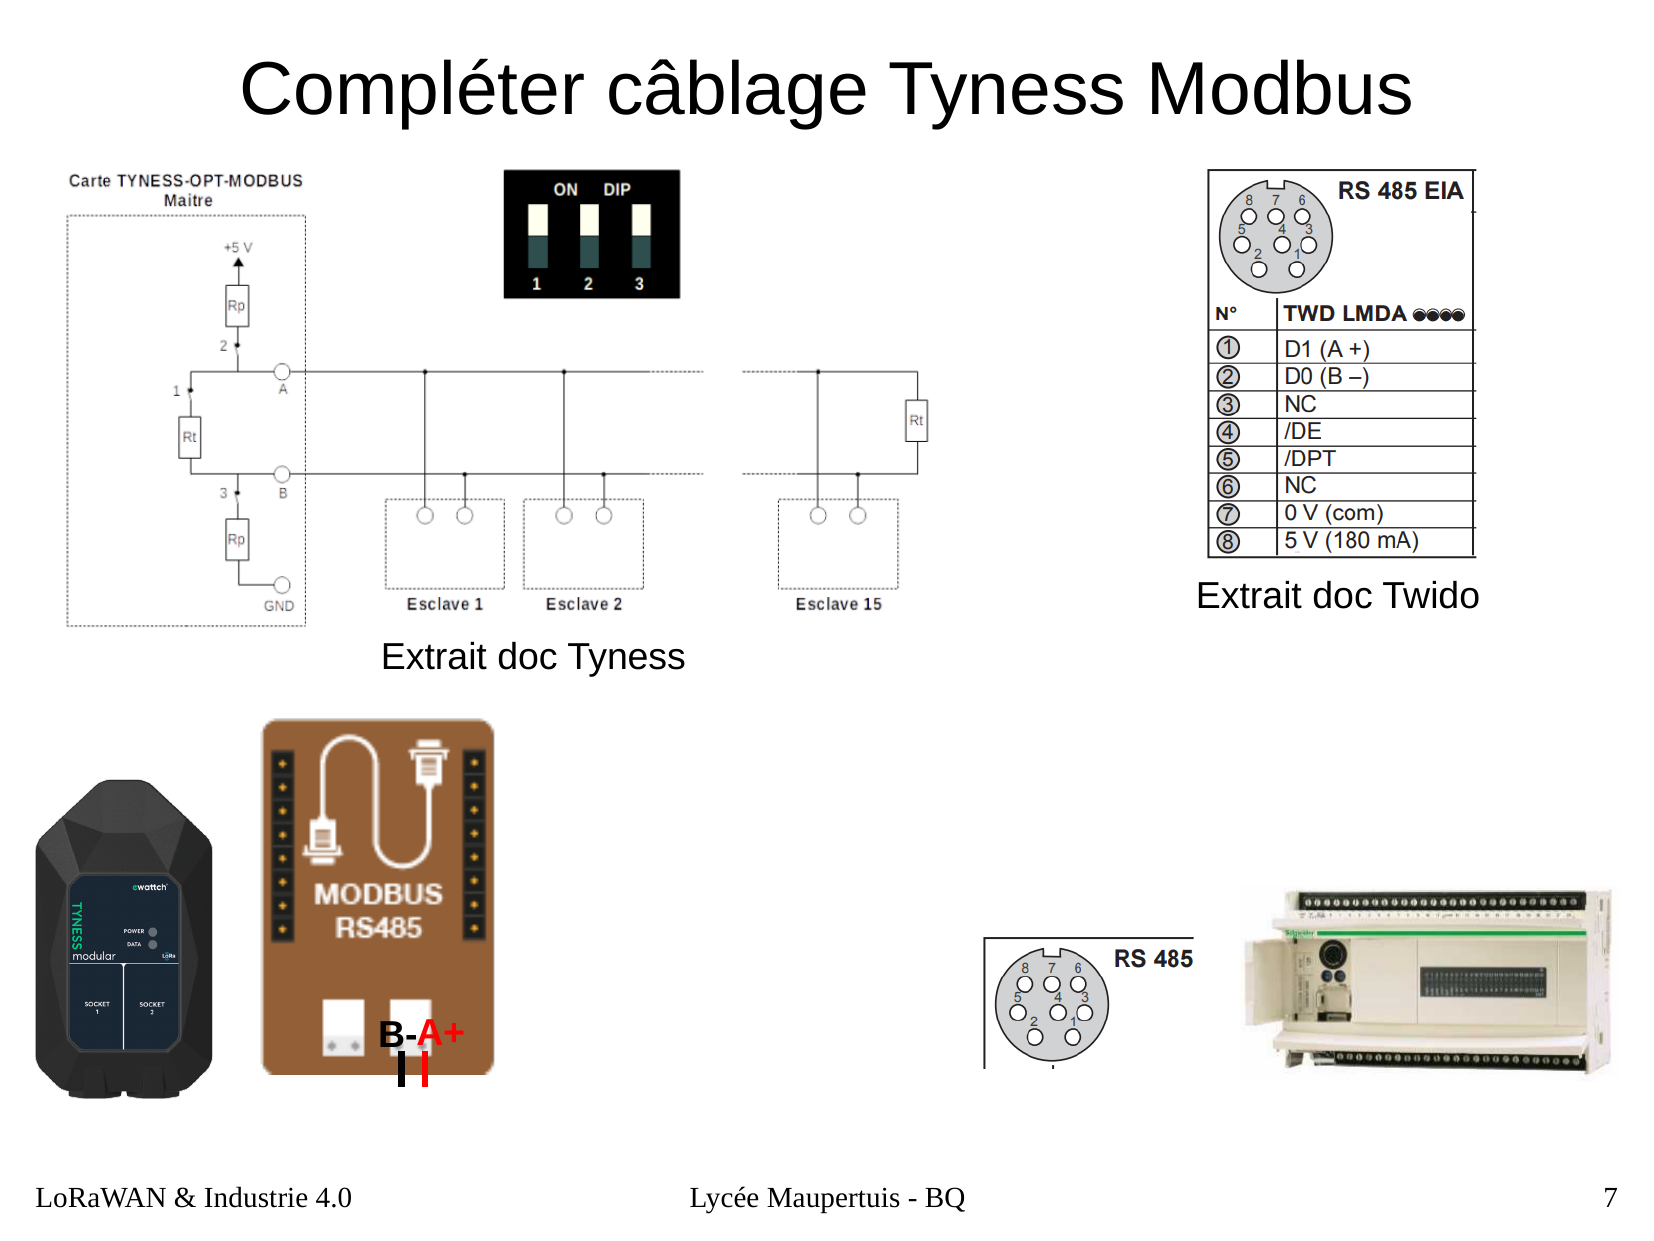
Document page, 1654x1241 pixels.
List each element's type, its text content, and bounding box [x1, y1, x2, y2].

picture [1204, 165, 1477, 561]
picture [35, 779, 213, 1099]
text_box Extrait doc Tyness [366, 628, 709, 686]
picture [1240, 885, 1619, 1082]
title Compléter câblage Tyness Modbus [35, 35, 1619, 142]
picture [405, 1063, 422, 1075]
picture [259, 717, 497, 1075]
picture [59, 158, 936, 638]
text_box B- [363, 1006, 401, 1063]
text_box A+ [401, 1003, 488, 1061]
picture [980, 933, 1194, 1069]
text_box Extrait doc Twido [1181, 566, 1524, 624]
